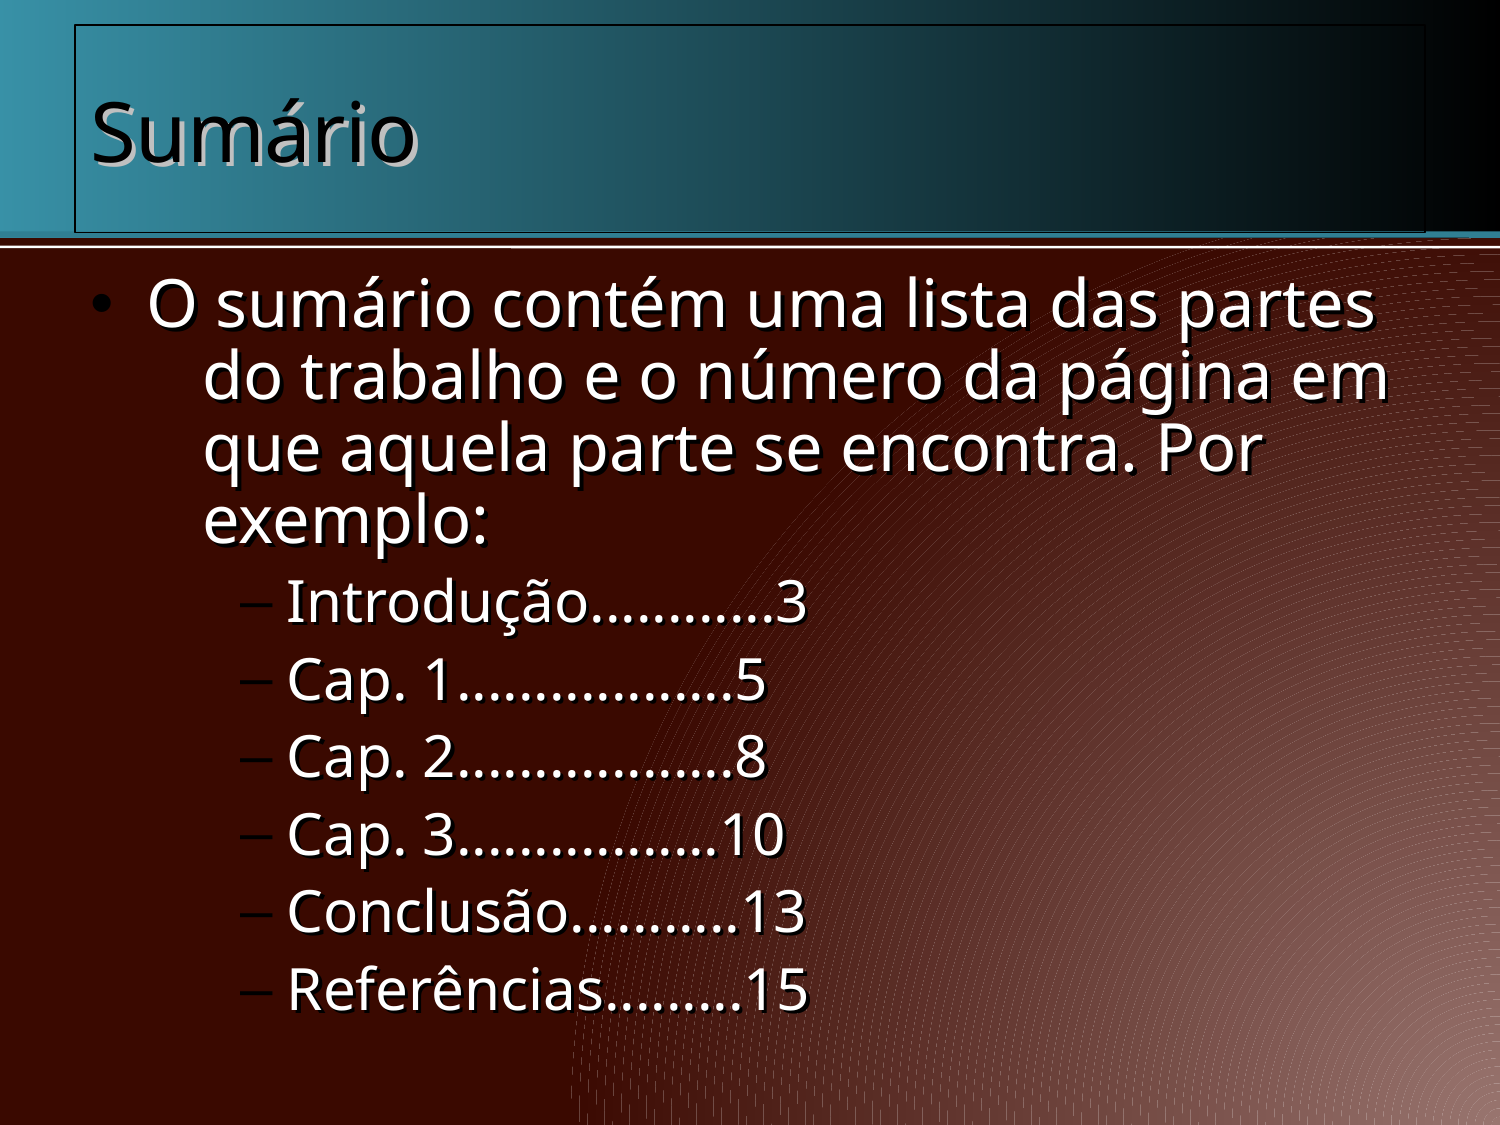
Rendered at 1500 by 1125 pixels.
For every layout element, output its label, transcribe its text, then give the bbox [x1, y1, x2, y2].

list O sumário contém uma lista das partes do trabalho e o número da página em que aquela parte se encontra. Por exemplo: Introdução............3 Cap. 1..................5 Cap. 2..................8 Cap. 3.................10 Conclusão...........13 Referências.........15 [75, 262, 1426, 1005]
title Sumário [75, 24, 1426, 233]
